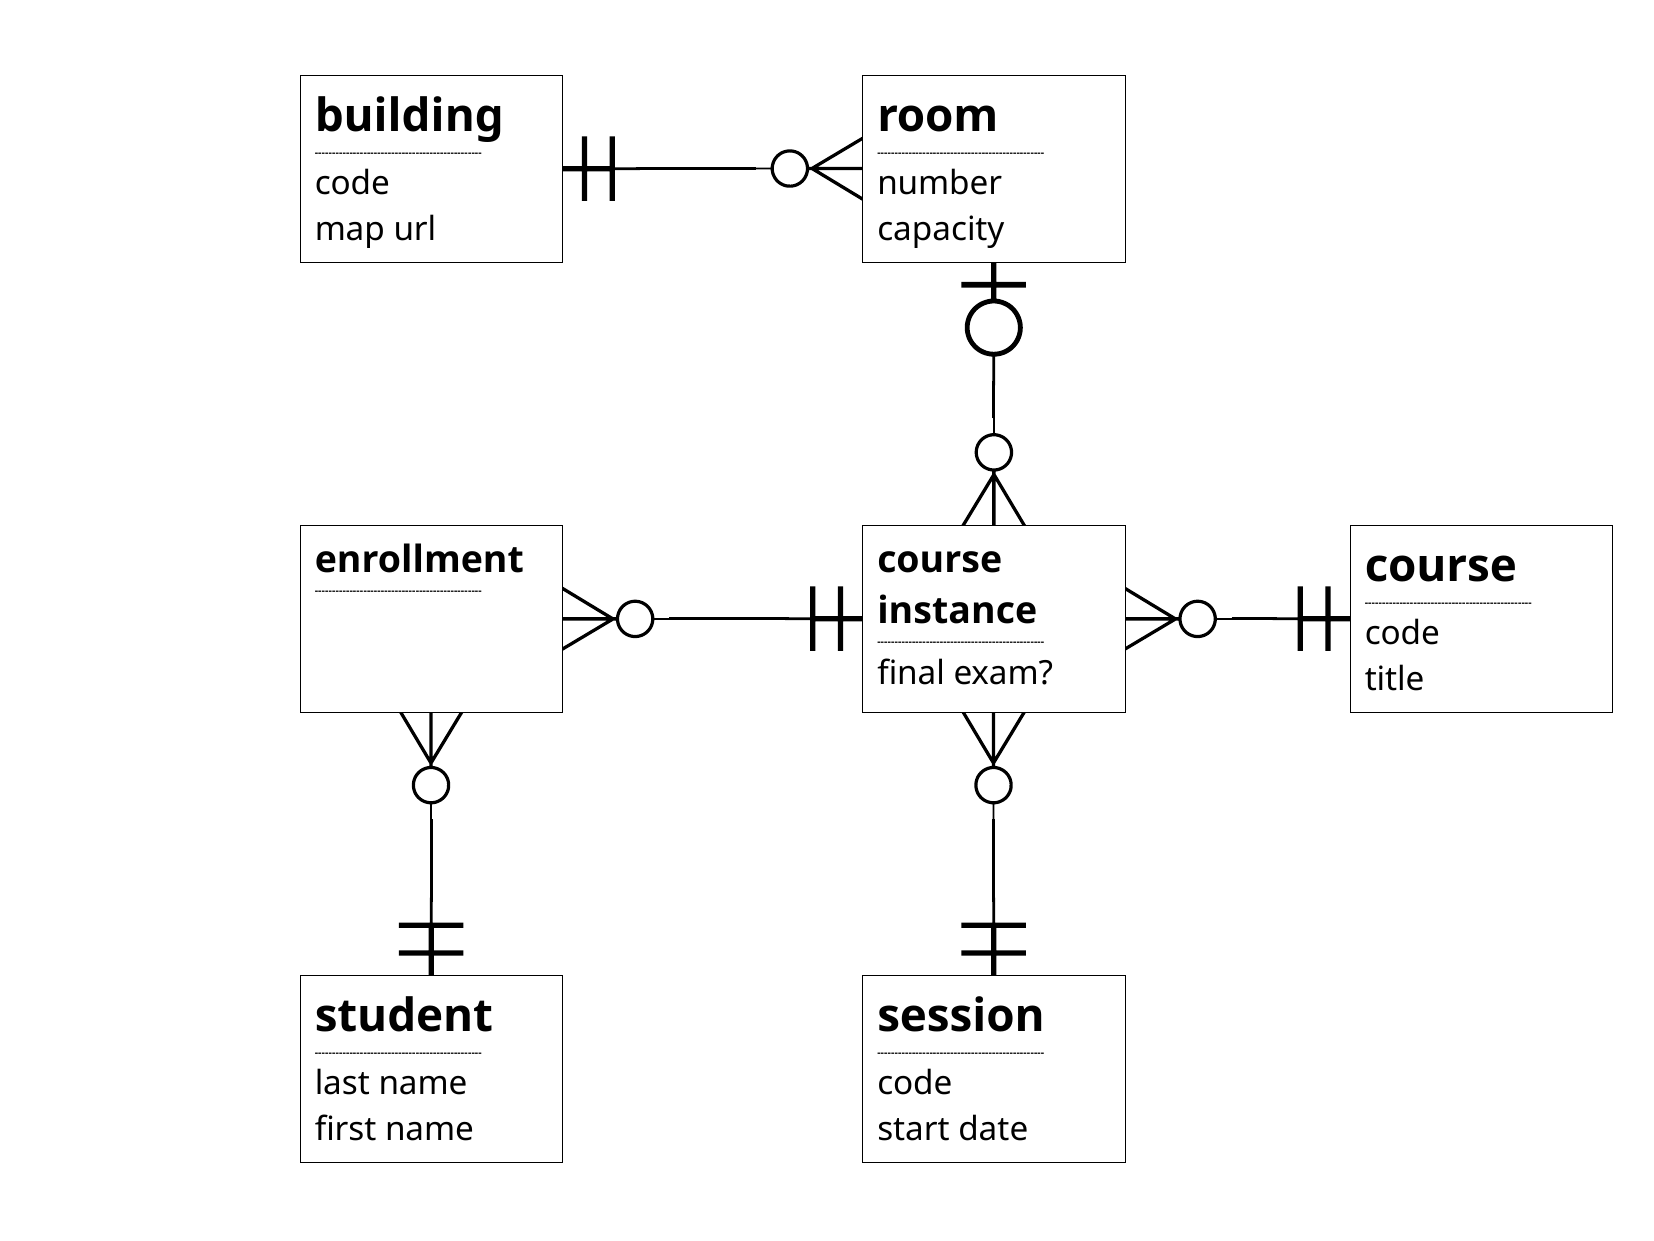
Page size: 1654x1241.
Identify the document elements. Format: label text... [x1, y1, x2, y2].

text_box course ------------------------------------------------ code title [1350, 525, 1613, 713]
text_box course instance ------------------------------------------------ final exam? [862, 525, 1126, 713]
text_box student ------------------------------------------------ last name first name [300, 975, 563, 1163]
text_box room ------------------------------------------------ number capacity [862, 75, 1126, 263]
text_box session ------------------------------------------------ code start date [862, 975, 1126, 1163]
text_box enrollment ------------------------------------------------ [300, 525, 563, 713]
text_box building ------------------------------------------------ code map url [300, 75, 563, 263]
